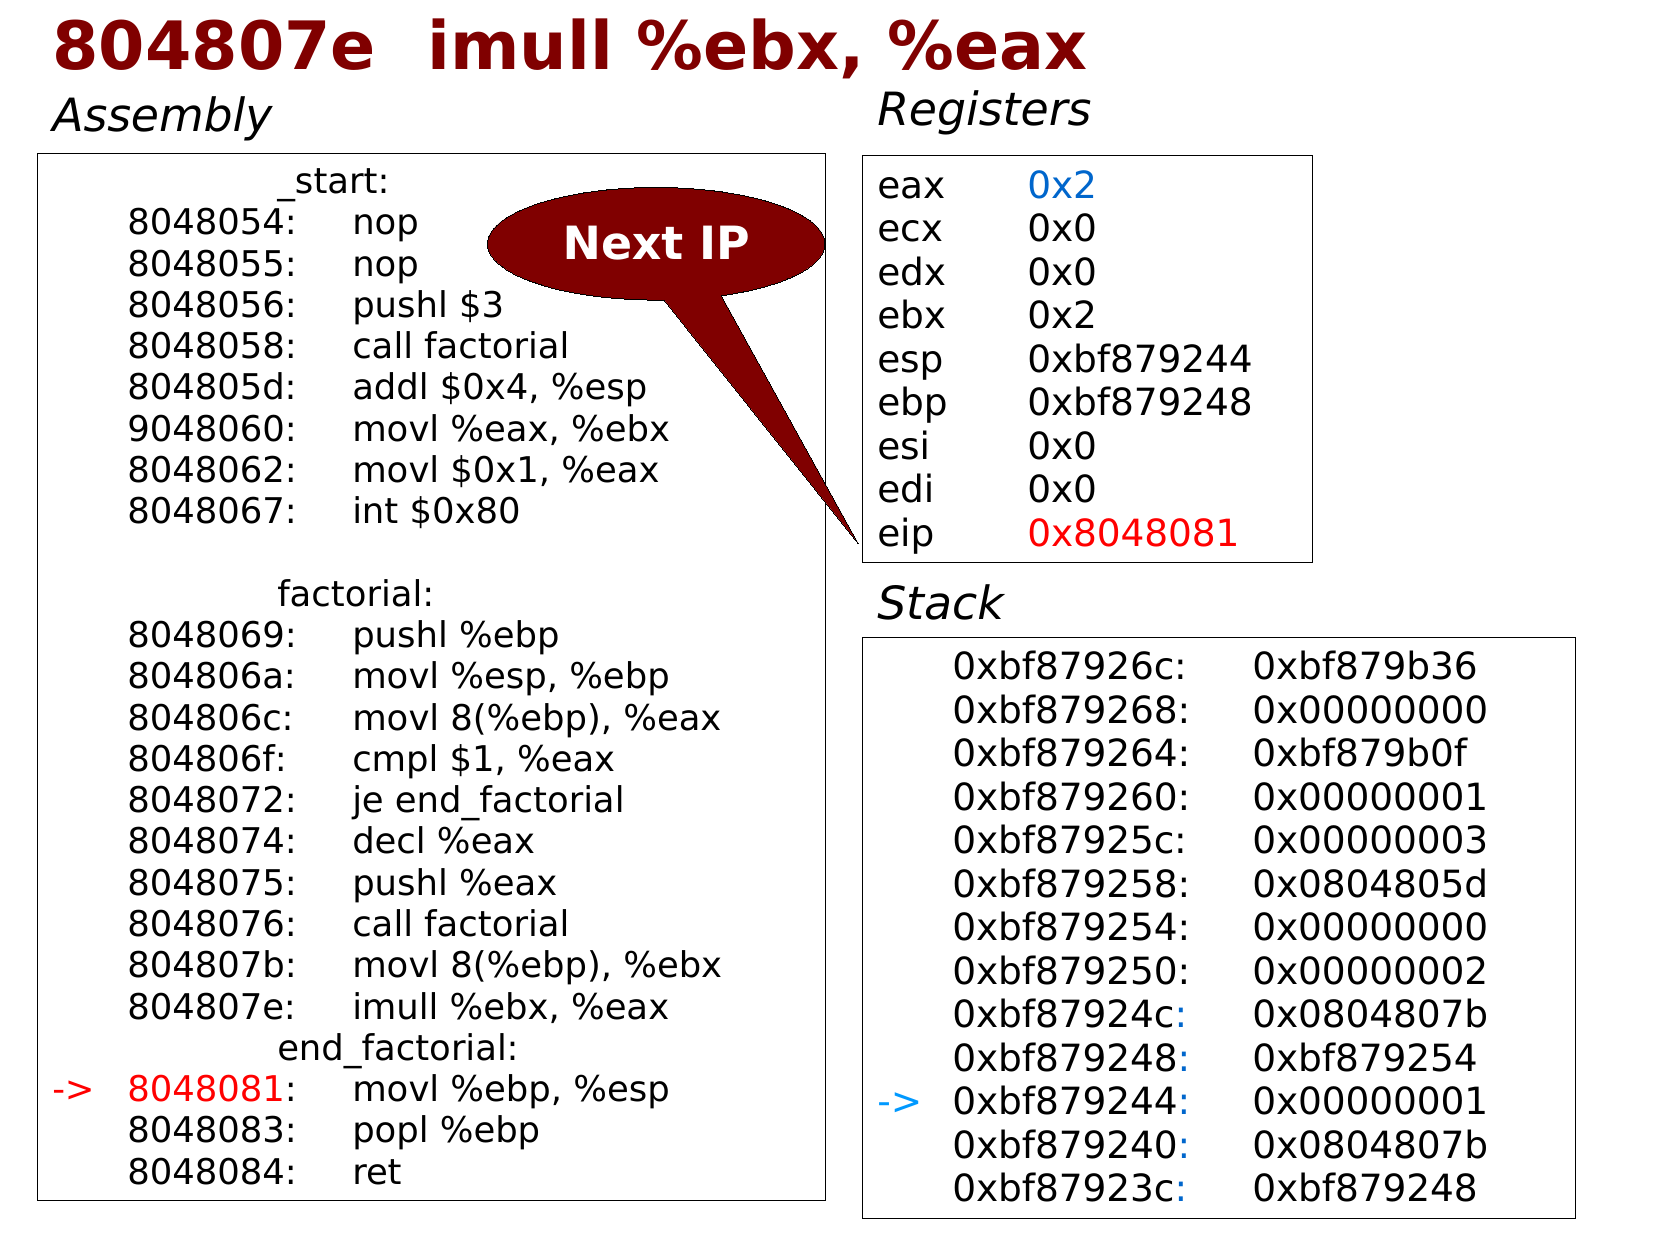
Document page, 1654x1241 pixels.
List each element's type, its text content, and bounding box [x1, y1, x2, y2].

text_box _start: 8048054: nop 8048055: nop 8048056: pushl $3 8048058: call factorial 804805d: addl $0x4, %esp 9048060: movl %eax, %ebx 8048062: movl $0x1, %eax 8048067: int $0x80 factorial: 8048069: pushl %ebp 804806a: movl %esp, %ebp 804806c: movl 8(%ebp), %eax 804806f: cmpl $1, %eax 8048072: je end_factorial 8048074: decl %eax 8048075: pushl %eax 8048076: call factorial 804807b: movl 8(%ebp), %ebx 804807e: imull %ebx, %eax end_factorial: -> 8048081: movl %ebp, %esp 8048083: popl %ebp 8048084: ret [37, 153, 826, 1201]
text_box Registers [862, 75, 1126, 144]
text_box Next IP [487, 187, 859, 544]
text_box 0xbf87926c: 0xbf879b36 0xbf879268: 0x00000000 0xbf879264: 0xbf879b0f 0xbf879260: 0x00000001 0xbf87925c: 0x00000003 0xbf879258: 0x0804805d 0xbf879254: 0x00000000 0xbf879250: 0x00000002 0xbf87924c: 0x0804807b 0xbf879248: 0xbf879254 -> 0xbf879244: 0x00000001 0xbf879240: 0x0804807b 0xbf87923c: 0xbf879248 [862, 637, 1576, 1219]
text_box Stack [862, 569, 1051, 638]
text_box 804807e imull %ebx, %eax [37, 0, 1388, 93]
text_box eax 0x2 ecx 0x0 edx 0x0 ebx 0x2 esp 0xbf879244 ebp 0xbf879248 esi 0x0 edi 0x0 eip 0x8048081 [862, 155, 1313, 563]
text_box Assembly [37, 81, 301, 151]
